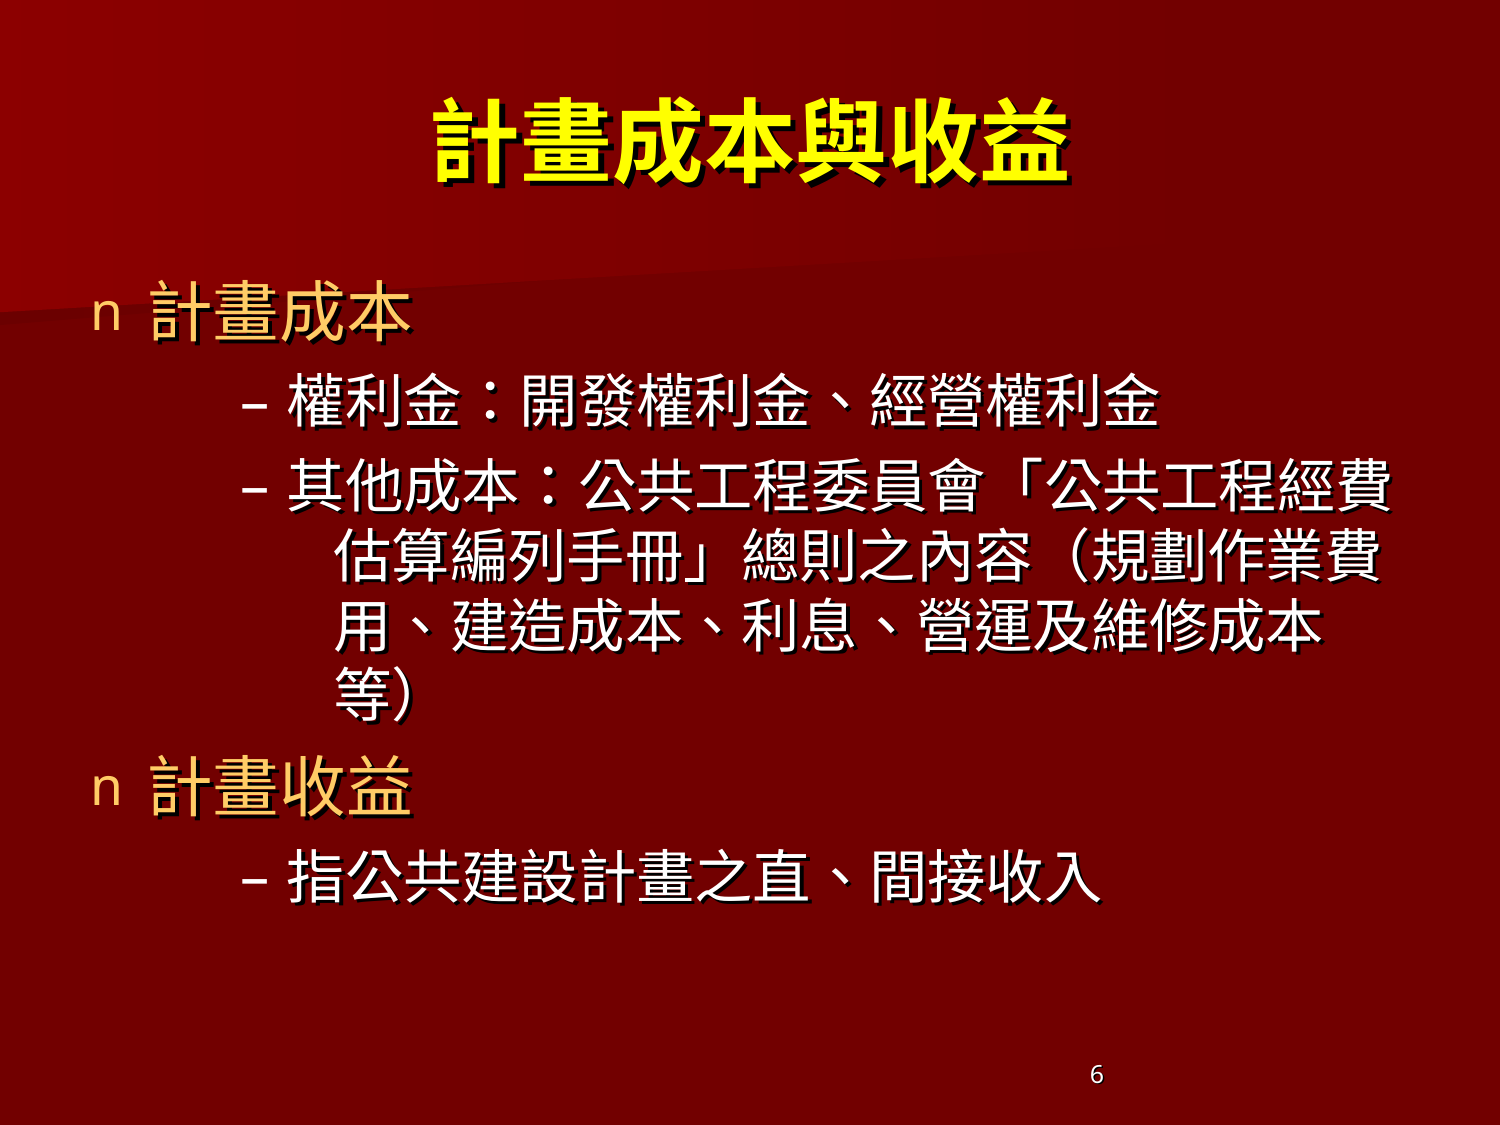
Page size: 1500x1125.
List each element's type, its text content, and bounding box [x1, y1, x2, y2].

title 計畫成本與收益 [75, 45, 1426, 233]
list 計畫成本 權利金：開發權利金、經營權利金 其他成本：公共工程委員會「公共工程經費估算編列手冊」總則之內容（規劃作業費用、建造成本、利息、營運及維修成本等） 計畫收益 指公共建設計畫之直、間接收入 [75, 262, 1426, 1000]
text_box [1074, 1025, 1426, 1101]
